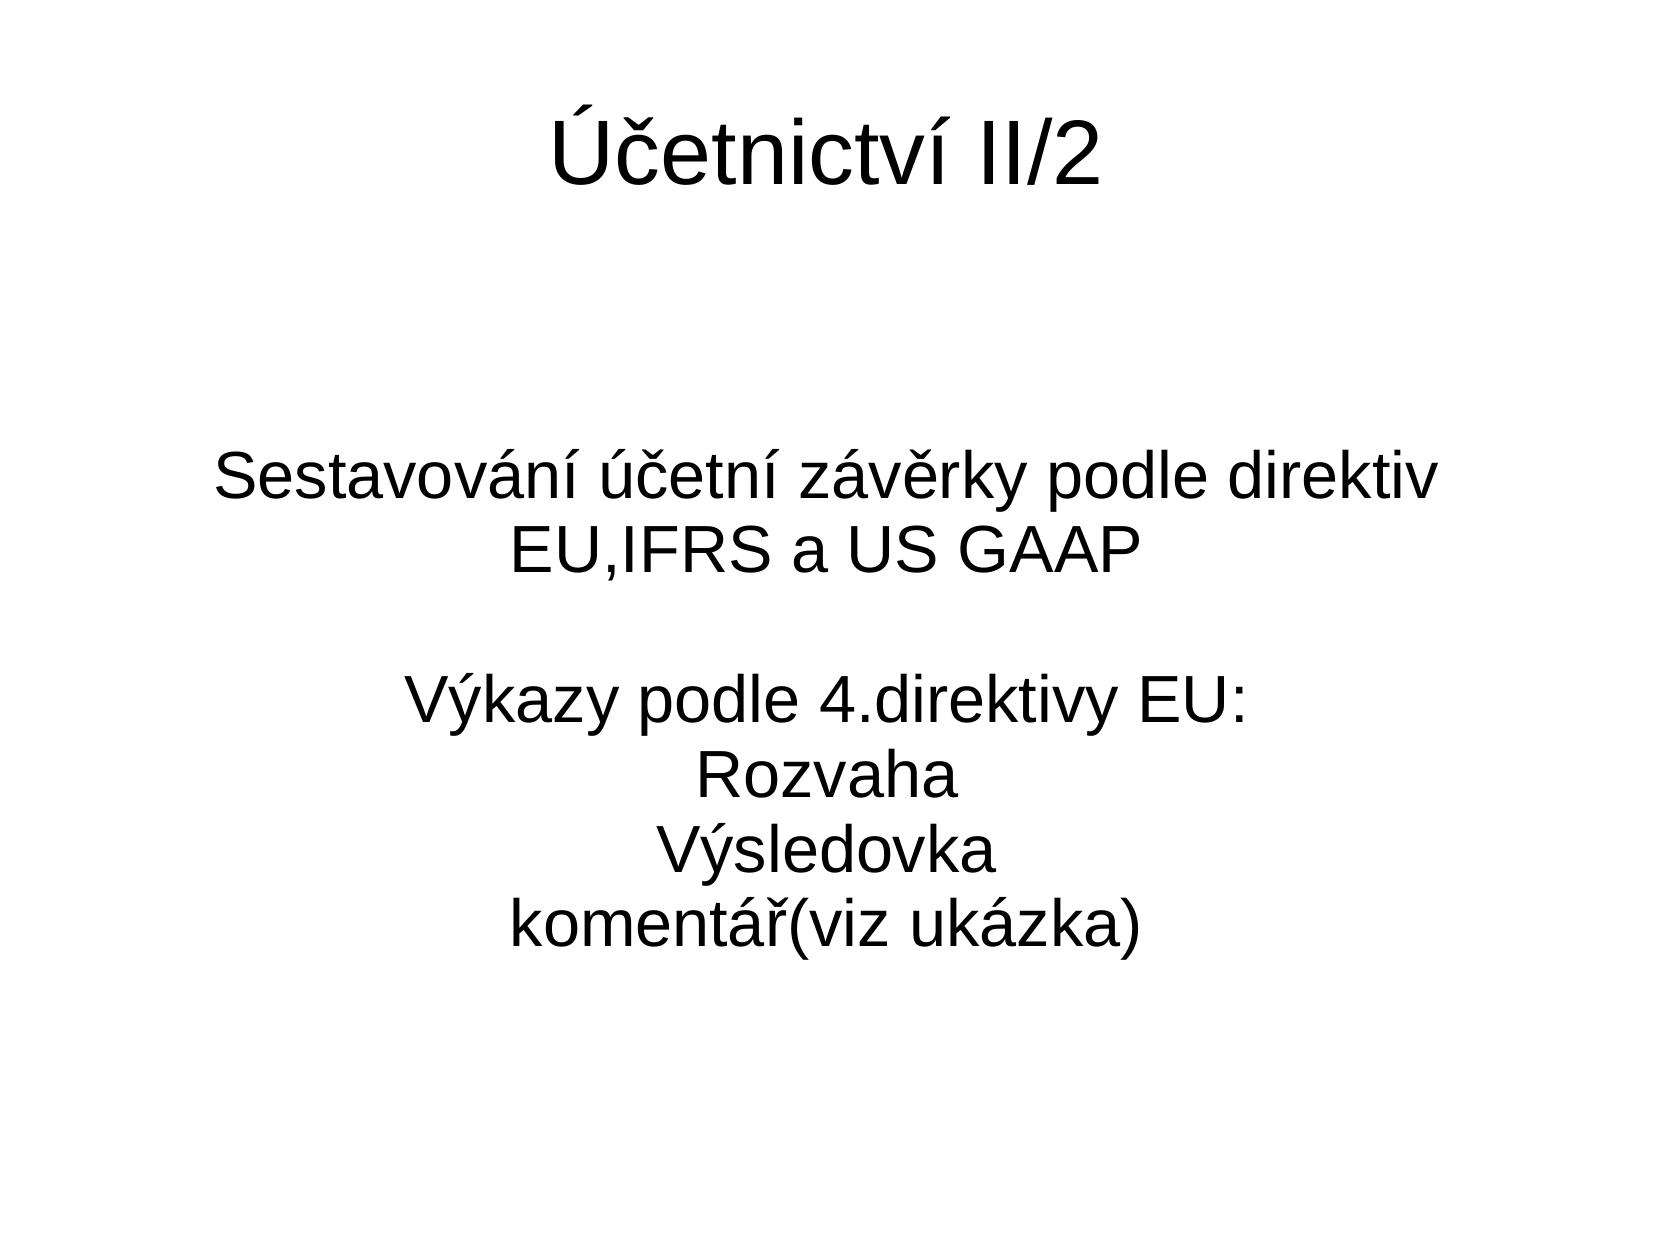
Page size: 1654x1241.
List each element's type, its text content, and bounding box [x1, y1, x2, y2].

title Účetnictví II/2 [82, 49, 1571, 257]
subtitle Sestavování účetní závěrky podle direktiv EU,IFRS a US GAAP Výkazy podle 4.direktivy EU: Rozvaha Výsledovka komentář(viz ukázka) [82, 290, 1571, 1109]
